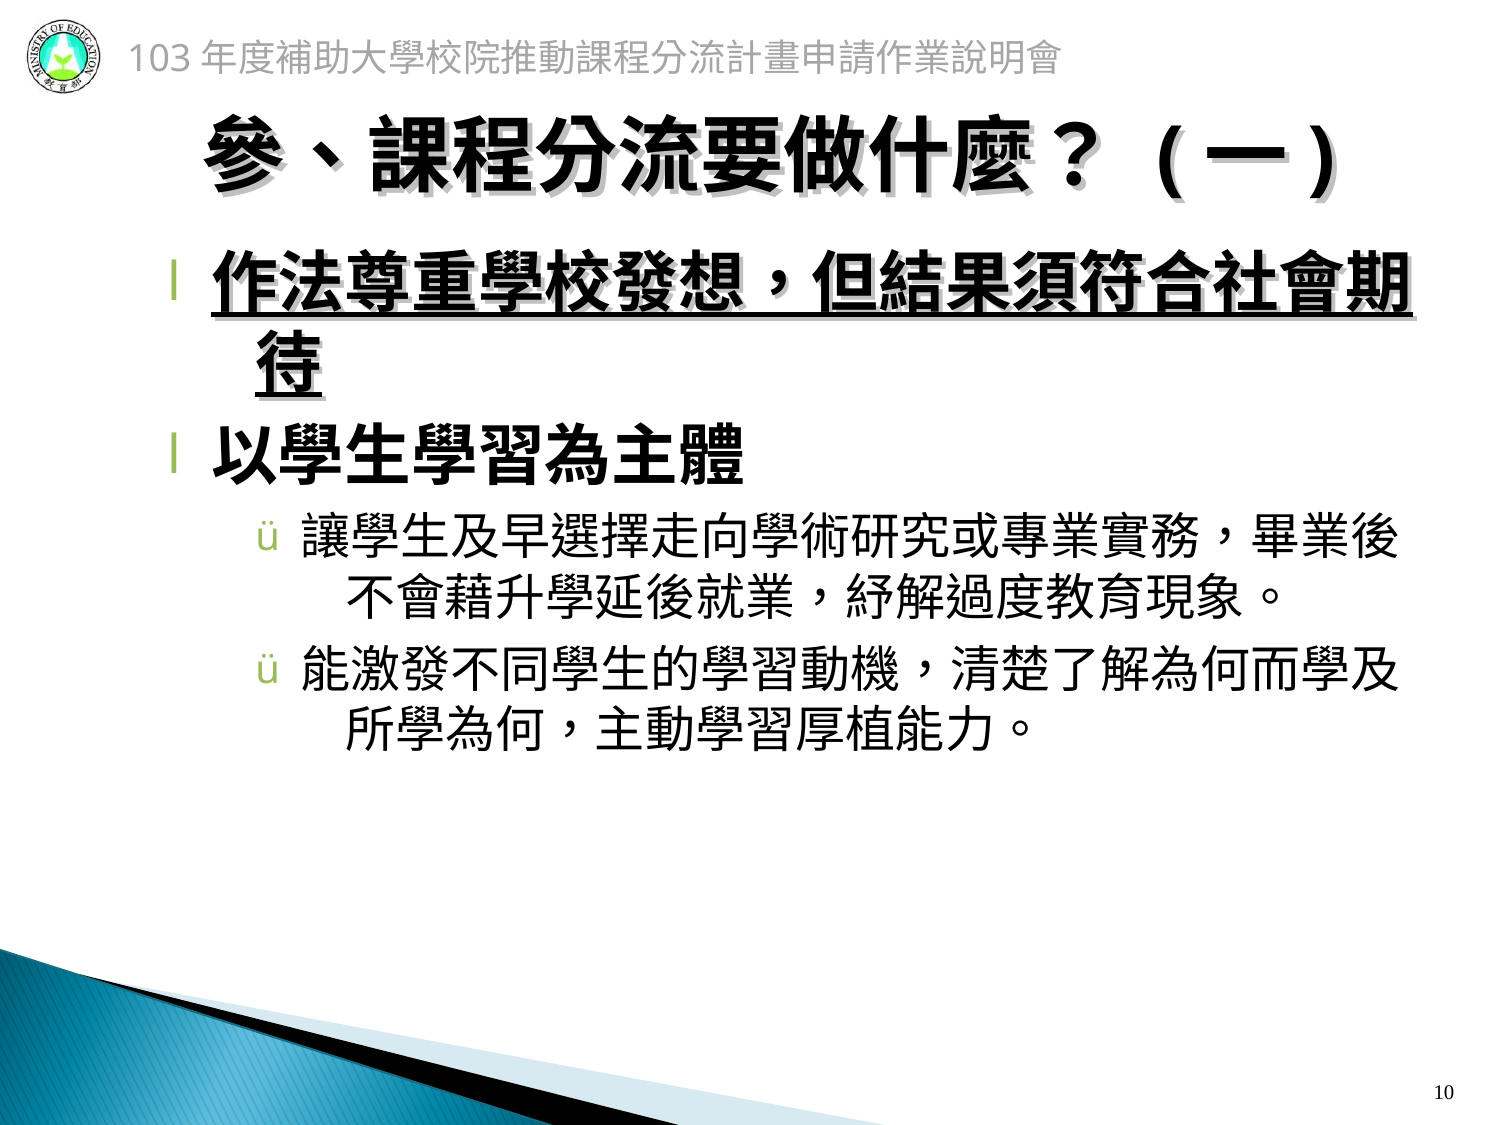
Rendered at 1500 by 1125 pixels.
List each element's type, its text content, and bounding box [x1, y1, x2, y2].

text_box 10 [1418, 1051, 1479, 1112]
text_box 參、課程分流要做什麼？ (一) [112, 95, 1426, 209]
picture [17, 19, 102, 96]
text_box 作法尊重學校發想，但結果須符合社會期待 以學生學習為主體 讓學生及早選擇走向學術研究或專業實務，畢業後不會藉升學延後就業，紓解過度教育現象。 能激發不同學生的學習動機，清楚了解為何而學及所學為何，主動學習厚植能力。 [64, 232, 1436, 976]
text_box 103年度補助大學校院推動課程分流計畫申請作業說明會 [112, 26, 1436, 88]
